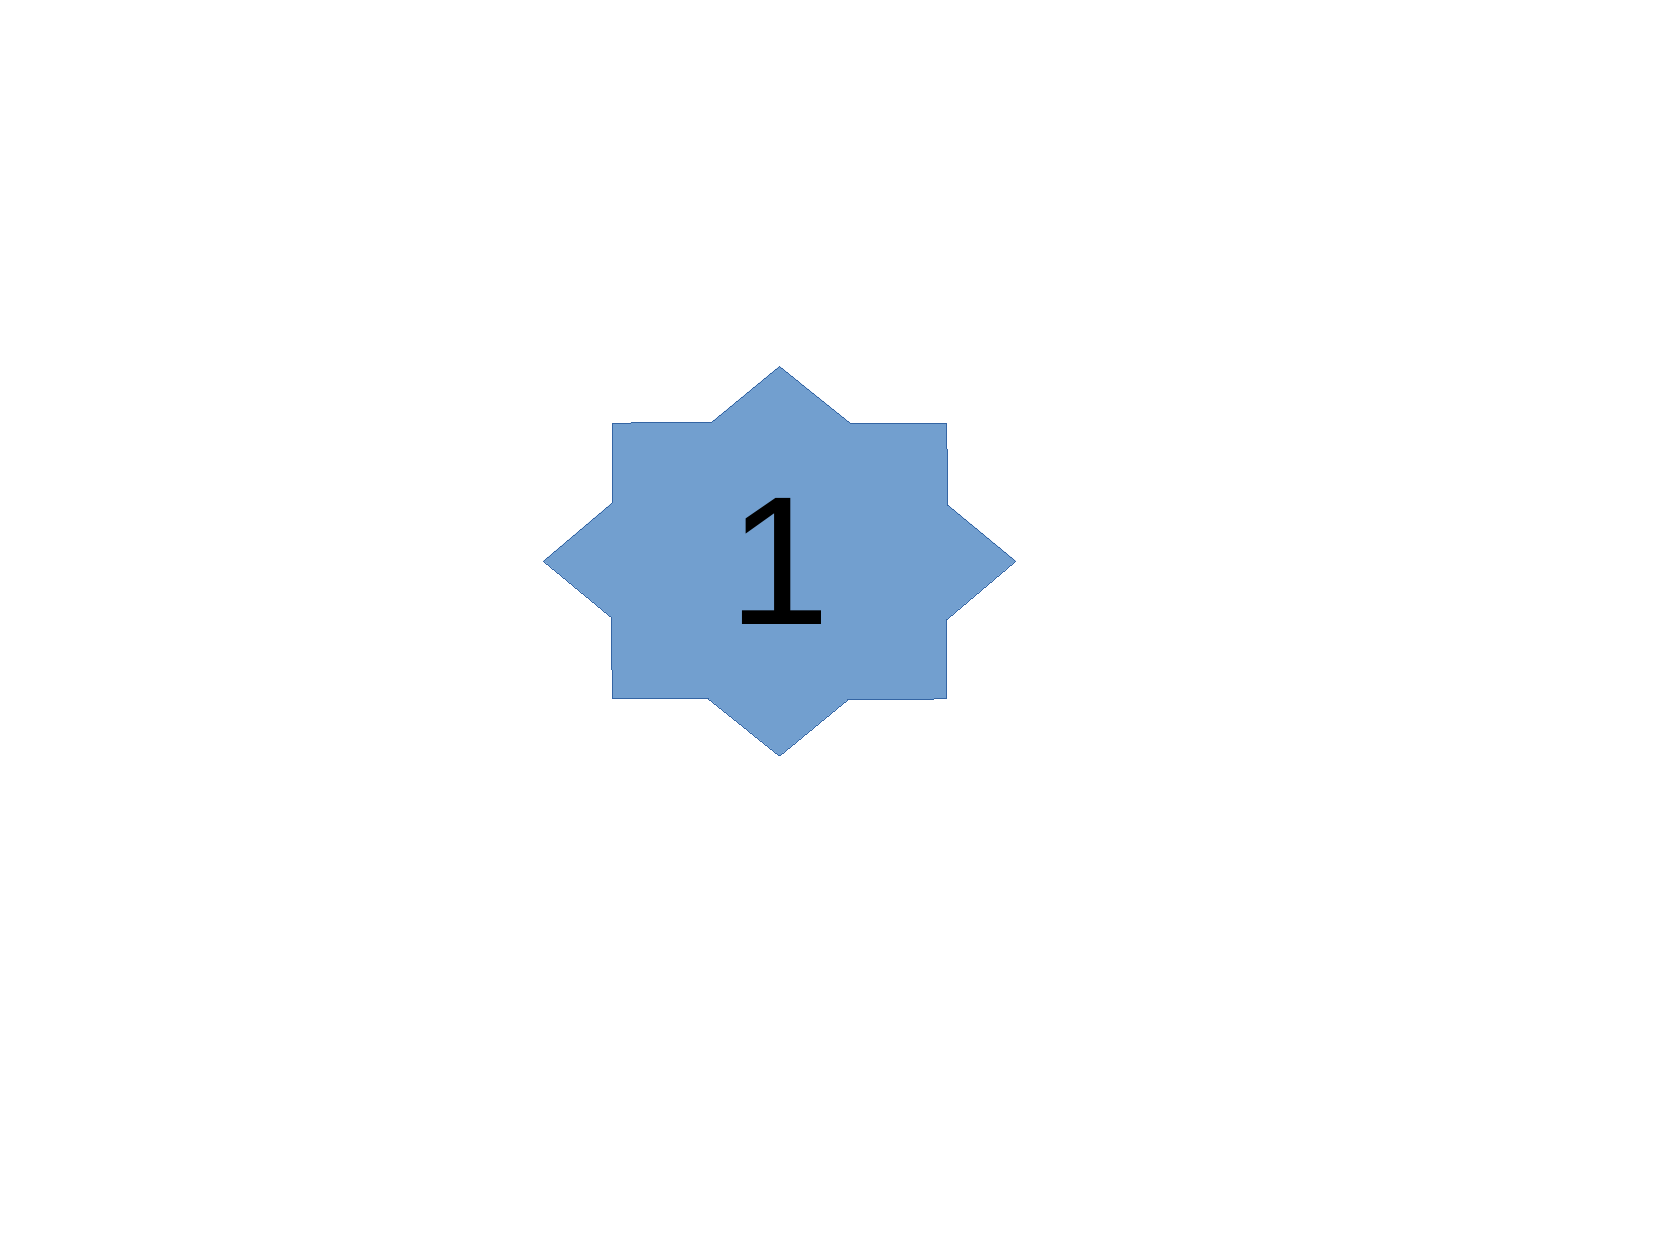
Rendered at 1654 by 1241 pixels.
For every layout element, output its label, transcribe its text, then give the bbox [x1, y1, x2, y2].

text_box 1 [543, 366, 1016, 756]
